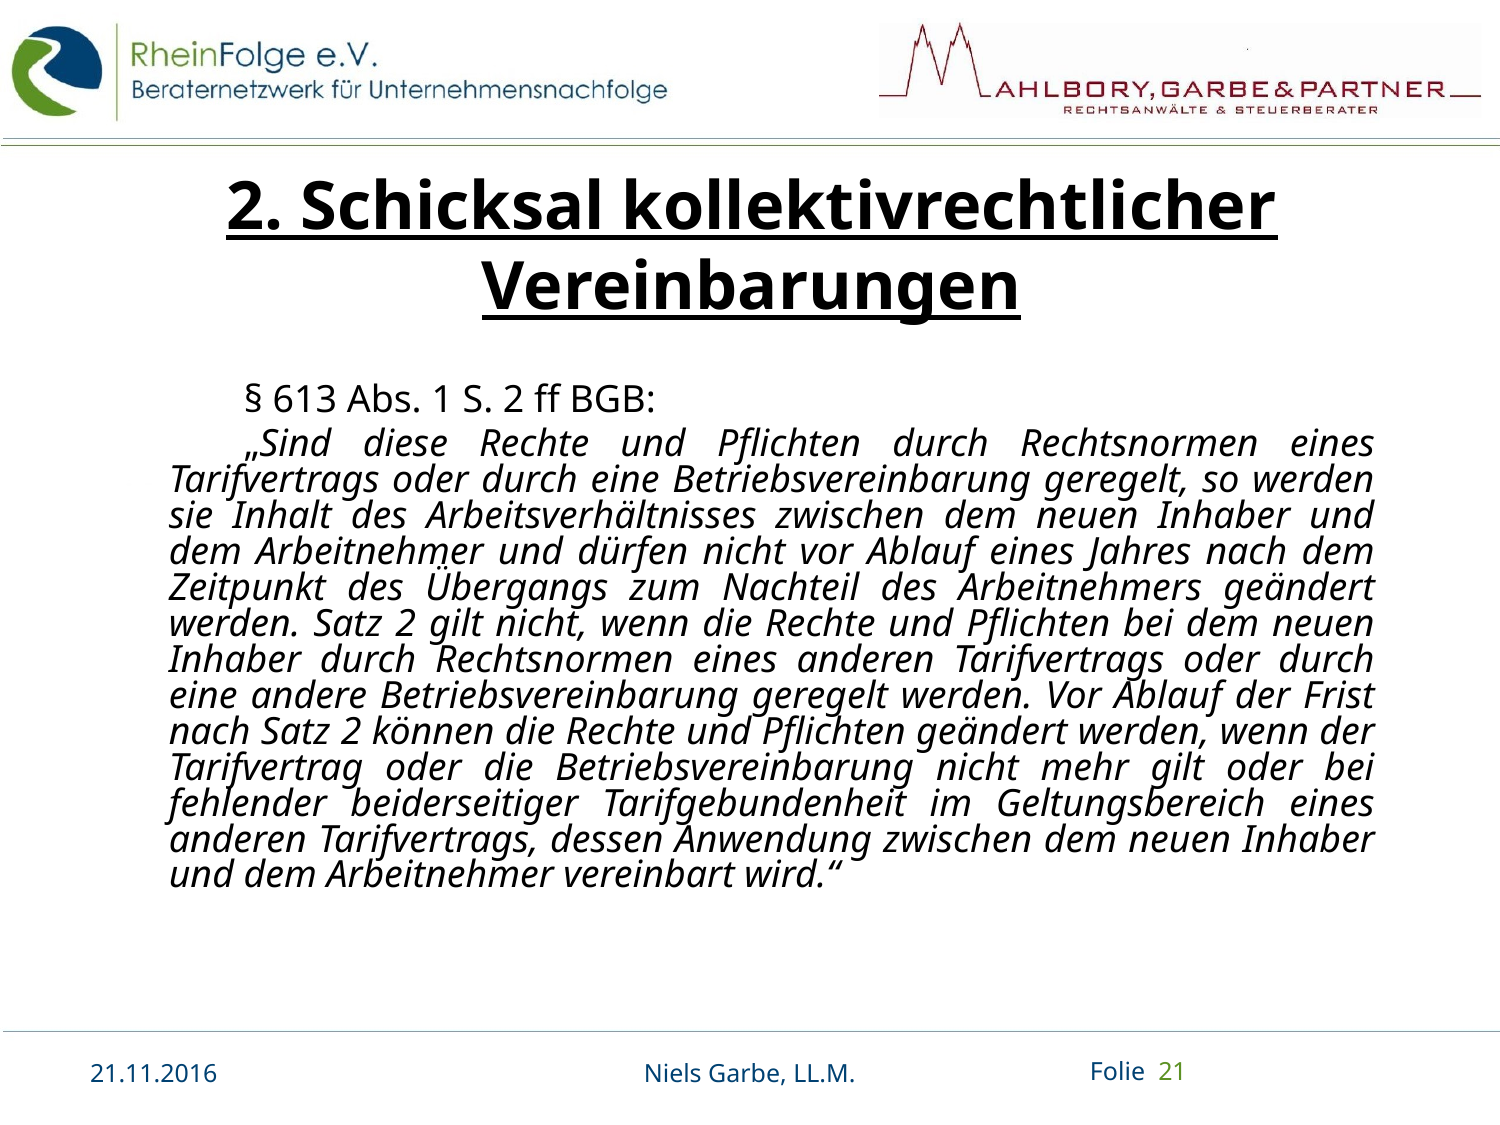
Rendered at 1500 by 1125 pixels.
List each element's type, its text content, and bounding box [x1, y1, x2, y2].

text_box Niels Garbe, LL.M. [512, 1042, 988, 1103]
title 2. Schicksal kollektivrechtlicher Vereinbarungen [76, 149, 1427, 337]
text_box 21.11.2016 [75, 1042, 426, 1103]
list § 613 Abs. 1 S. 2 ff BGB: „Sind diese Rechte und Pflichten durch Rechtsnormen eines Tarifvertrags oder durch eine Betriebsvereinbarung geregelt, so werden sie Inhalt des Arbeitsverhältnisses zwischen dem neuen Inhaber und dem Arbeitnehmer und dürfen nicht vor Ablauf eines Jahres nach dem Zeitpunkt des Übergangs zum Nachteil des Arbeitnehmers geändert werden. Satz 2 gilt nicht, wenn die Rechte und Pflichten bei dem neuen Inhaber durch Rechtsnormen eines anderen Tarifvertrags oder durch eine andere Betriebsvereinbarung geregelt werden. Vor Ablauf der Frist nach Satz 2 können die Rechte und Pflichten geändert werden, wenn der Tarifvertrag oder die Betriebsvereinbarung nicht mehr gilt oder bei fehlender beiderseitiger Tarifgebundenheit im Geltungsbereich eines anderen Tarifvertrags, dessen Anwendung zwischen dem neuen Inhaber und dem Arbeitnehmer vereinbart wird.“ [41, 375, 1392, 1004]
text_box Folie ‹Nr.› [1074, 1042, 1426, 1103]
